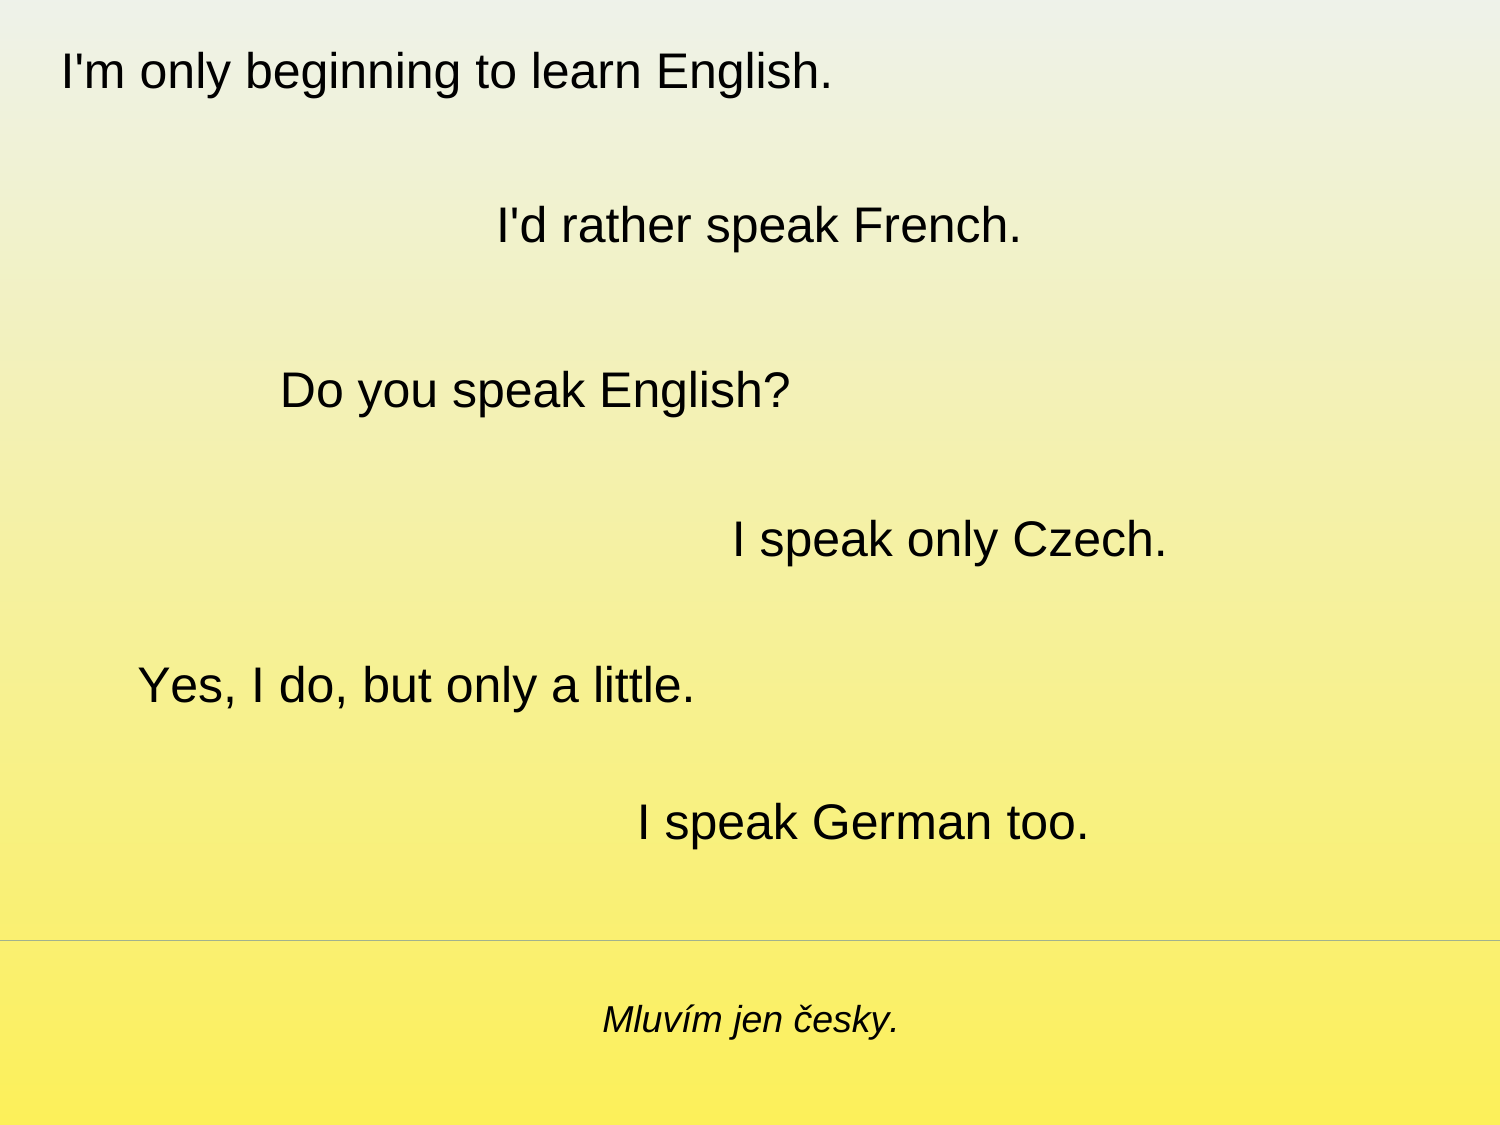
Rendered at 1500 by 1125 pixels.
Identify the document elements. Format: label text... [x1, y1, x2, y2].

text_box Do you speak English? [265, 349, 806, 426]
text_box Yes, I do, but only a little. [122, 645, 712, 721]
text_box Mluvím jen česky. [587, 987, 915, 1049]
text_box I speak only Czech. [717, 498, 1184, 575]
text_box I'd rather speak French. [481, 184, 1038, 261]
text_box I speak German too. [622, 781, 1106, 858]
text_box I'm only beginning to learn English. [45, 30, 849, 107]
